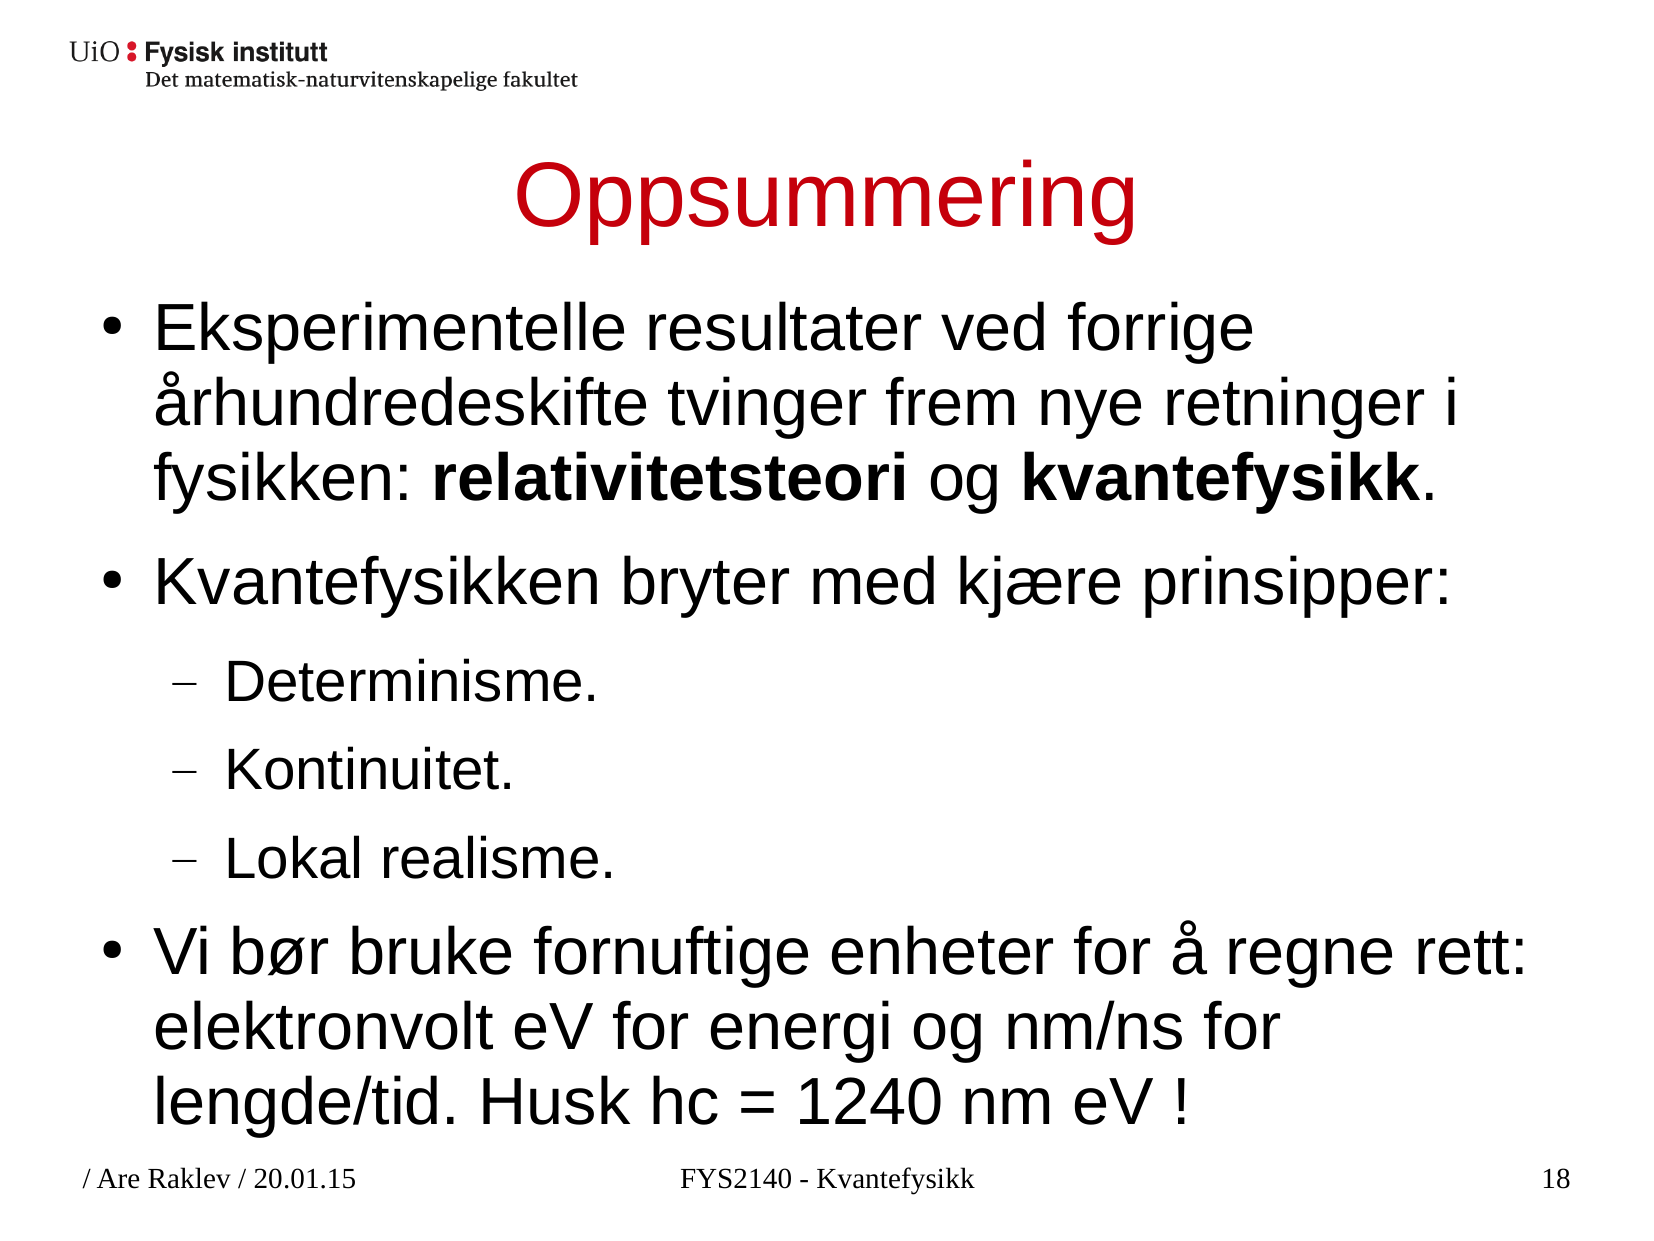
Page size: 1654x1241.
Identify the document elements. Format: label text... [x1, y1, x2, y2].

list Eksperimentelle resultater ved forrige århundredeskifte tvinger frem nye retninger i fysikken: relativitetsteori og kvantefysikk. Kvantefysikken bryter med kjære prinsipper: Determinisme. Kontinuitet. Lokal realisme. Vi bør bruke fornuftige enheter for å regne rett: elektronvolt eV for energi og nm/ns for lengde/tid. Husk hc = 1240 nm eV ! [82, 290, 1571, 1137]
title Oppsummering [82, 90, 1571, 290]
picture [68, 37, 581, 93]
